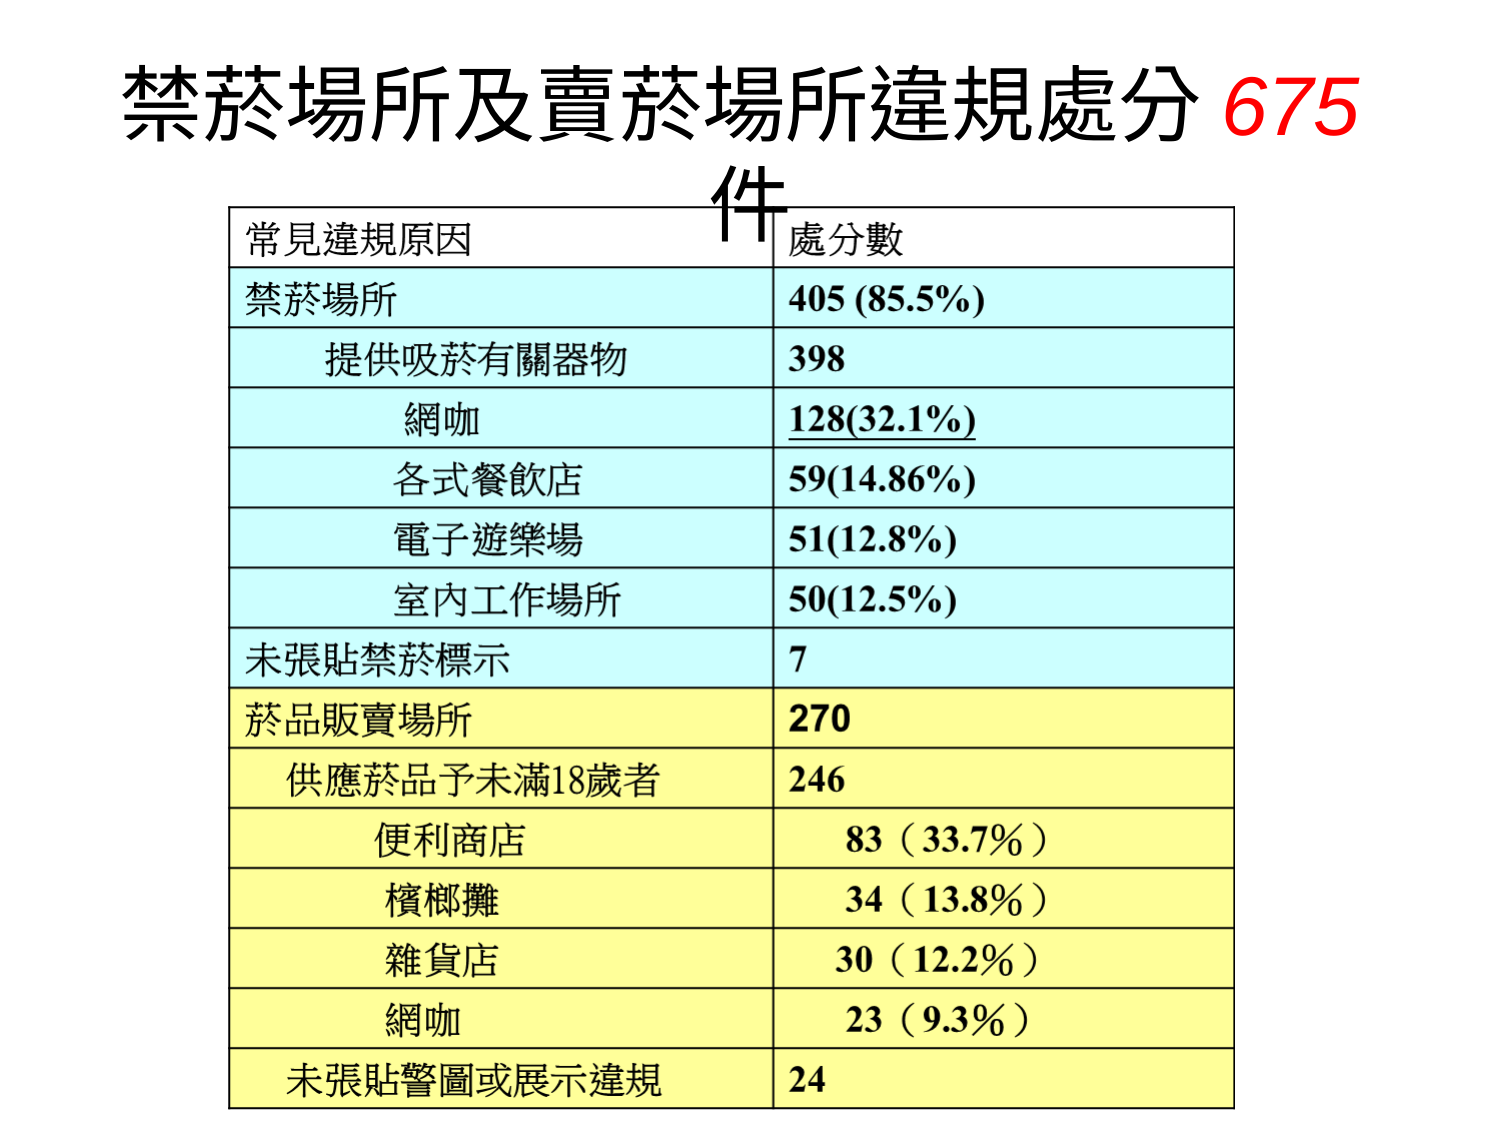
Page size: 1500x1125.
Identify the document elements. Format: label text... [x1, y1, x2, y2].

title 禁菸場所及賣菸場所違規處分675件 [75, 45, 1426, 233]
picture [221, 203, 1235, 1125]
